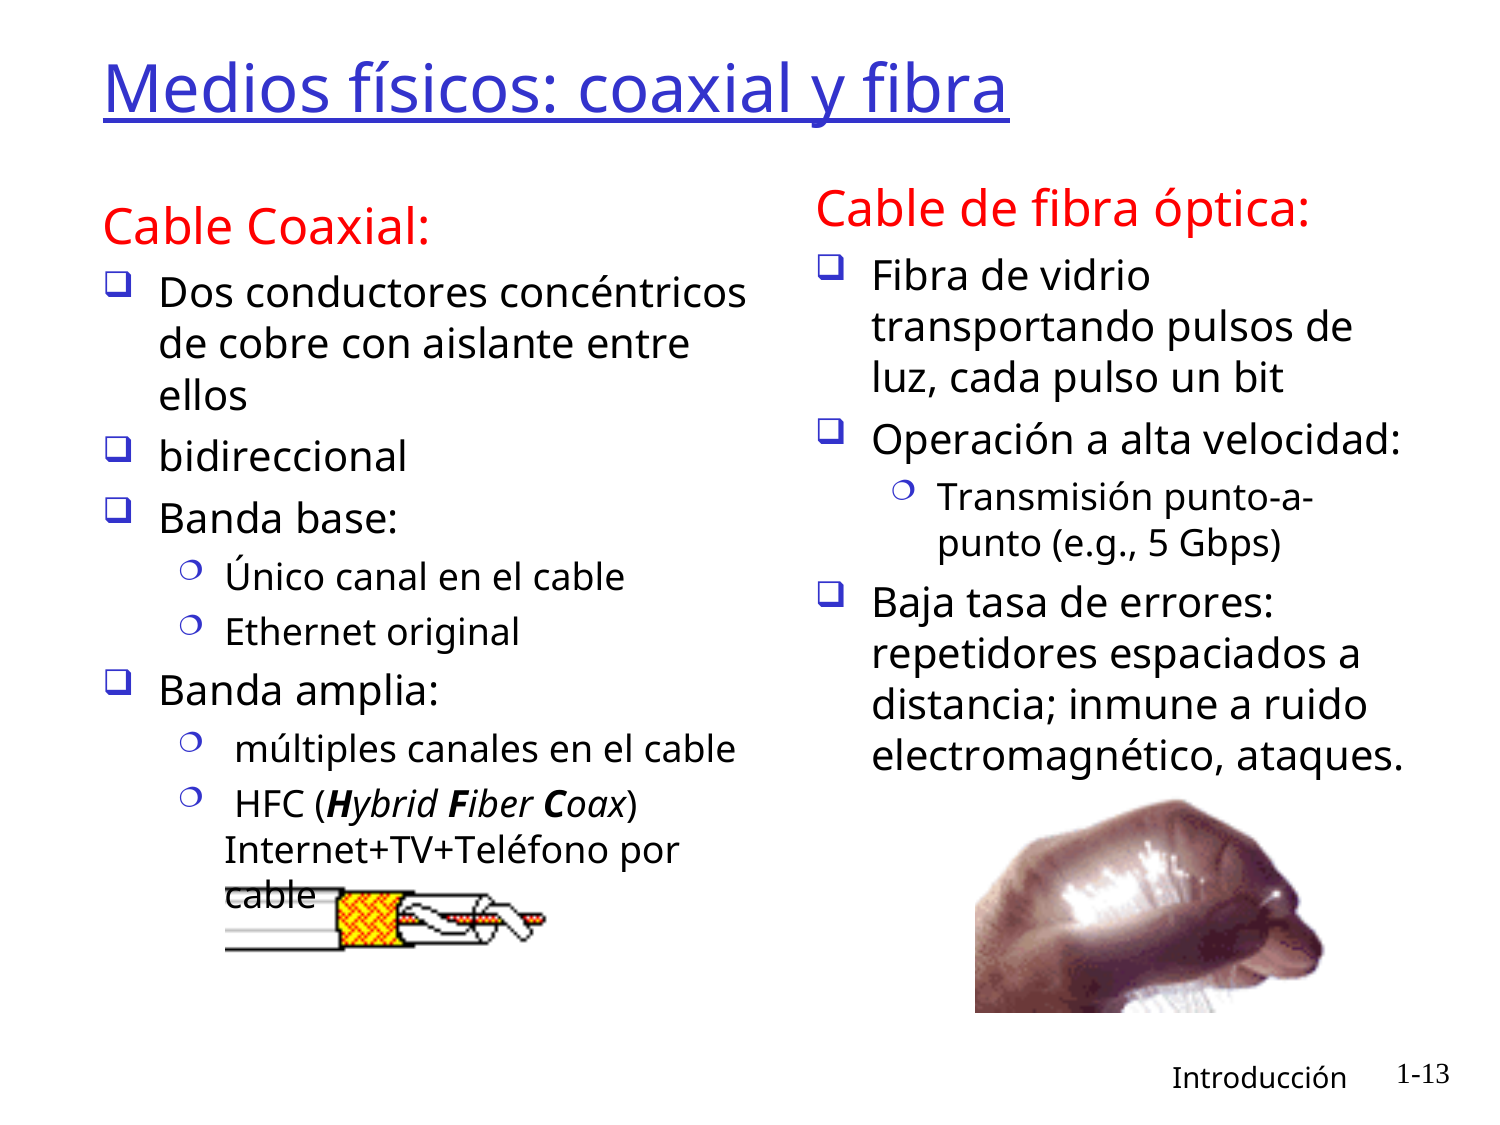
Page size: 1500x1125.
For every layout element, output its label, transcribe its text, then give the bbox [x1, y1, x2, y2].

picture [975, 831, 1343, 1013]
picture [225, 834, 636, 1013]
list Cable Coaxial: Dos conductores concéntricos de cobre con aislante entre ellos bidireccional Banda base: Único canal en el cable Ethernet original Banda amplia: múltiples canales en el cable HFC (Hybrid Fiber Coax) Internet+TV+Teléfono por cable [87, 187, 788, 826]
picture [225, 838, 229, 861]
title Medios físicos: coaxial y fibra [87, 16, 1463, 158]
list Cable de fibra óptica: Fibra de vidrio transportando pulsos de luz, cada pulso un bit Operación a alta velocidad: Transmisión punto-a-punto (e.g., 5 Gbps) Baja tasa de errores: repetidores espaciados a distancia; inmune a ruido electromagnético, ataques. [799, 169, 1425, 831]
picture [625, 845, 636, 861]
